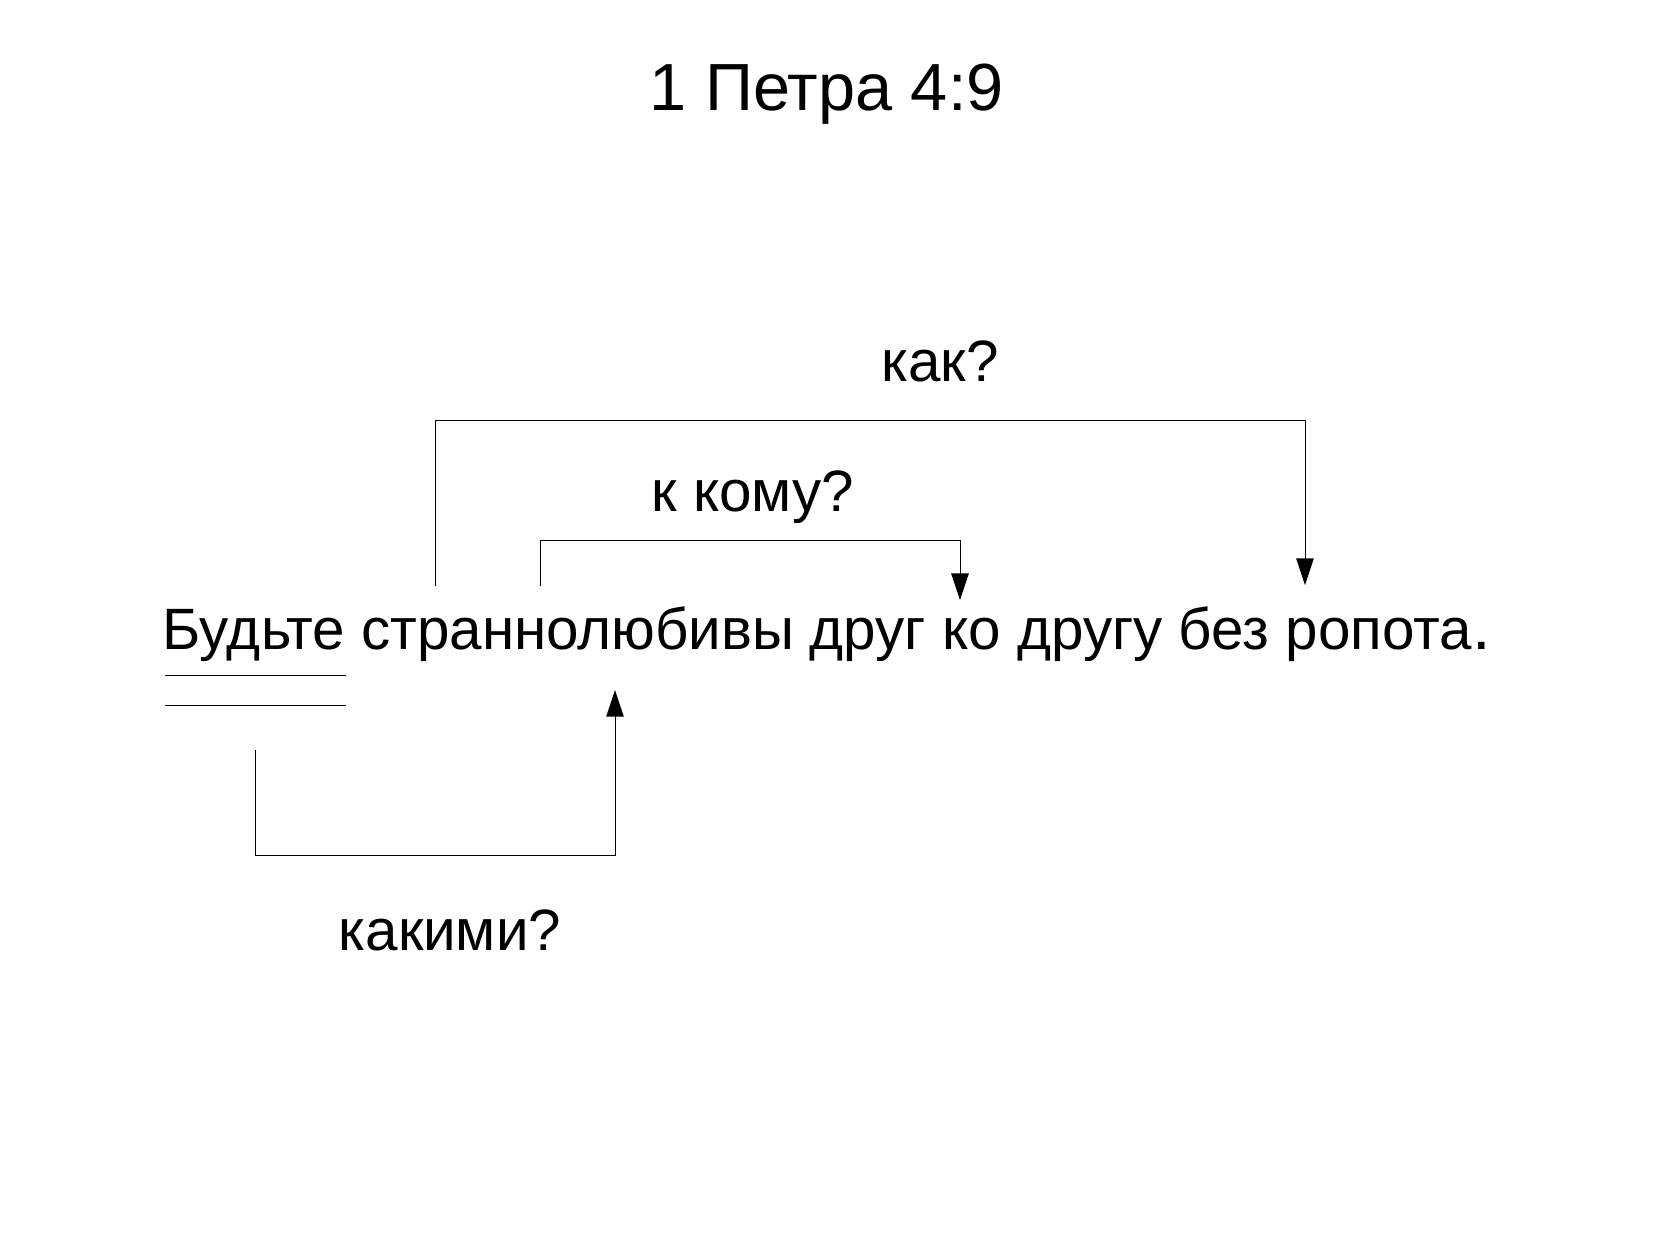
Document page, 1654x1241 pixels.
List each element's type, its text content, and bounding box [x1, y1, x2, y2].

subtitle 1 Петра 4:9 как? к кому? Будьте страннолюбивы друг ко другу без ропота. [82, 49, 1571, 1109]
text_box какими? [330, 885, 571, 976]
